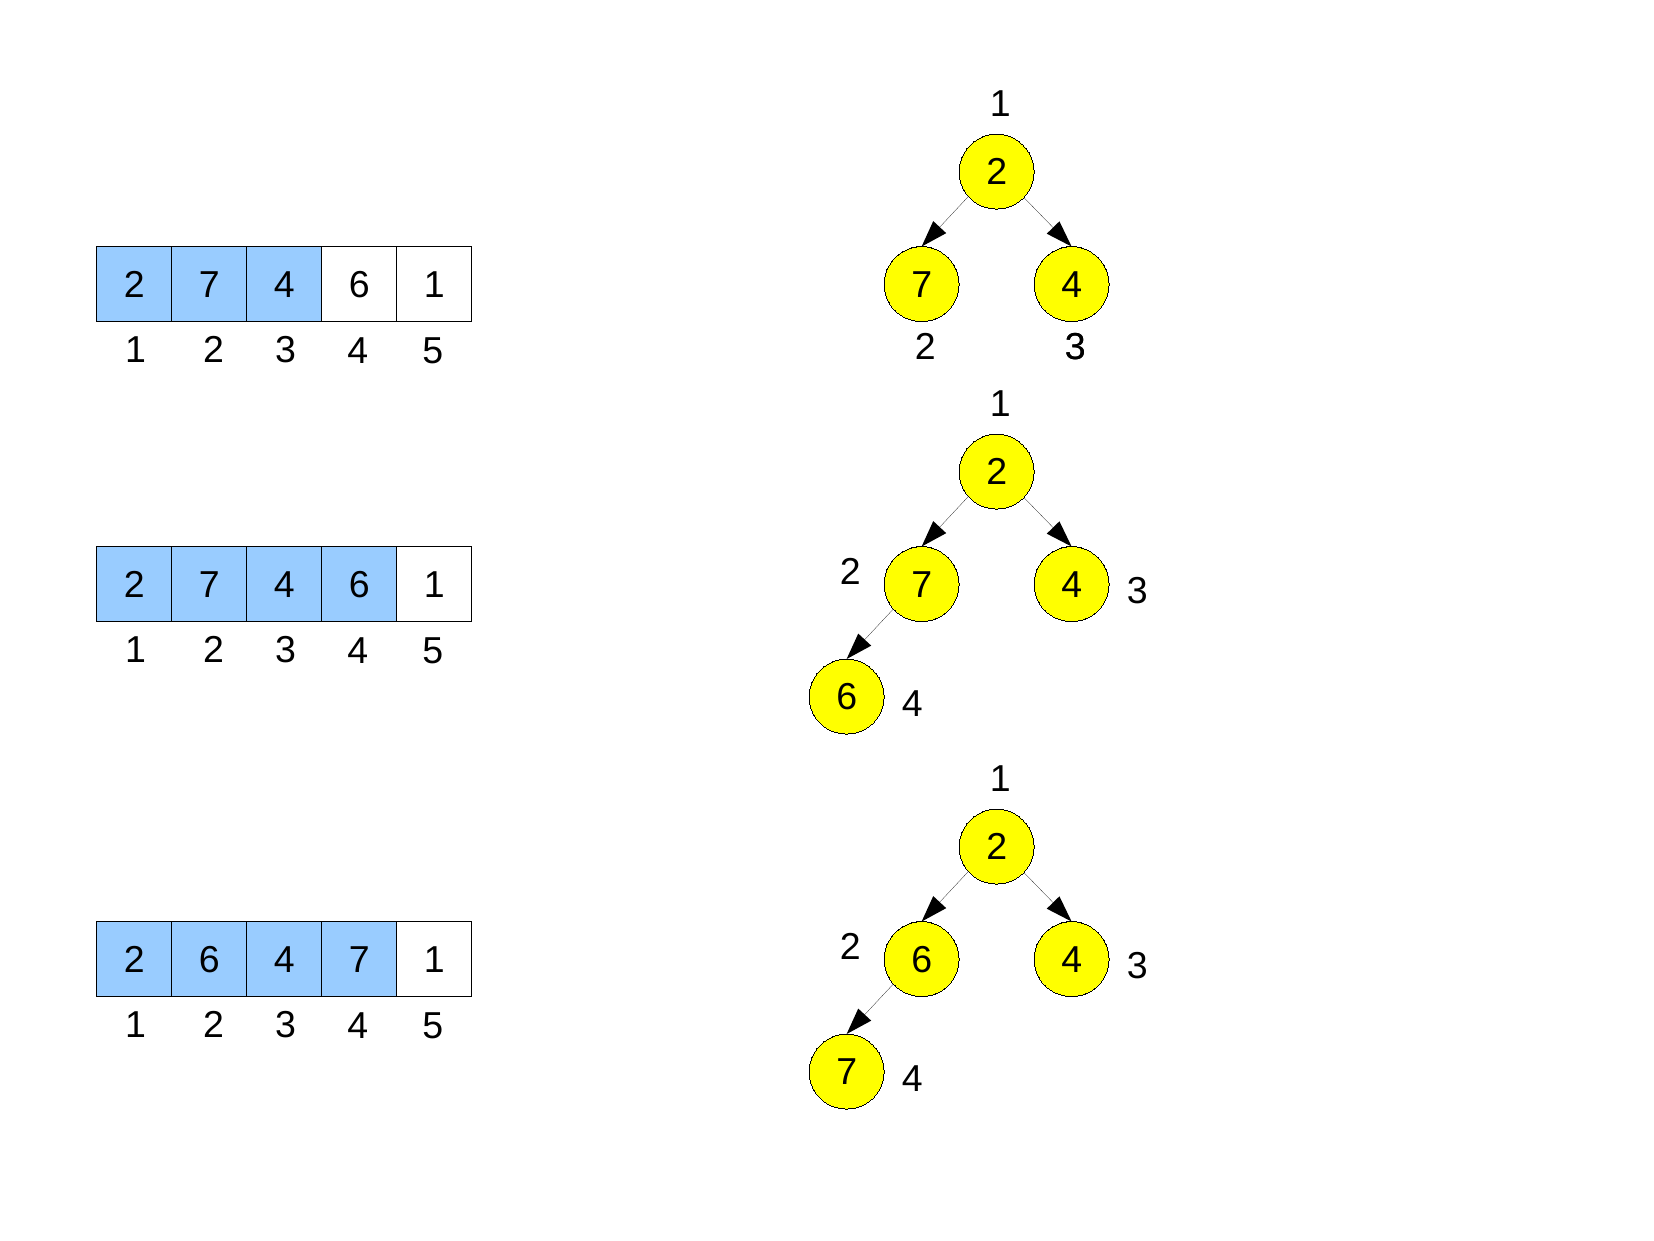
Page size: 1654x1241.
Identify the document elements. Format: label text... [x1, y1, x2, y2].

text_box 7 [171, 546, 246, 621]
text_box 7 [171, 246, 246, 321]
text_box 7 [809, 1034, 885, 1110]
text_box 2 [96, 246, 171, 321]
text_box 2 [825, 543, 876, 600]
text_box 6 [171, 921, 246, 996]
text_box 4 [1034, 546, 1110, 622]
text_box 4 [318, 321, 393, 379]
text_box 3 [1112, 562, 1163, 620]
text_box 1 [396, 546, 472, 621]
text_box 1 [396, 246, 472, 321]
text_box 1 [96, 321, 174, 379]
text_box 3 [1050, 318, 1101, 376]
text_box 2 [96, 921, 171, 996]
text_box 2 [959, 809, 1035, 885]
text_box 2 [959, 434, 1035, 510]
text_box 1 [96, 996, 174, 1054]
text_box 4 [1034, 246, 1110, 318]
text_box 7 [884, 546, 960, 622]
text_box 2 [959, 134, 1035, 210]
text_box 4 [318, 621, 393, 679]
text_box 7 [884, 246, 960, 318]
text_box 6 [321, 546, 396, 621]
text_box 7 [321, 921, 396, 996]
text_box 4 [246, 246, 321, 321]
text_box 5 [393, 321, 472, 379]
text_box 2 [825, 918, 876, 975]
text_box 6 [321, 246, 396, 321]
text_box 4 [887, 675, 938, 732]
text_box 4 [1034, 921, 1110, 997]
text_box 2 [900, 318, 951, 375]
text_box 1 [975, 375, 1026, 432]
text_box 4 [318, 996, 393, 1054]
text_box 4 [246, 921, 321, 996]
text_box 2 [174, 321, 246, 379]
text_box 1 [96, 621, 174, 679]
text_box 3 [1112, 937, 1163, 995]
text_box 2 [174, 996, 246, 1054]
text_box 1 [975, 750, 1026, 807]
text_box 4 [246, 546, 321, 621]
text_box 2 [174, 621, 246, 679]
text_box 3 [246, 621, 318, 679]
text_box 4 [887, 1050, 938, 1107]
text_box 1 [396, 921, 472, 996]
text_box 3 [246, 321, 318, 379]
text_box 1 [975, 75, 1026, 132]
text_box 5 [393, 621, 472, 679]
text_box 5 [393, 996, 472, 1054]
text_box 2 [96, 546, 171, 621]
text_box 6 [884, 921, 960, 997]
text_box 3 [246, 996, 318, 1054]
text_box 6 [809, 659, 885, 735]
